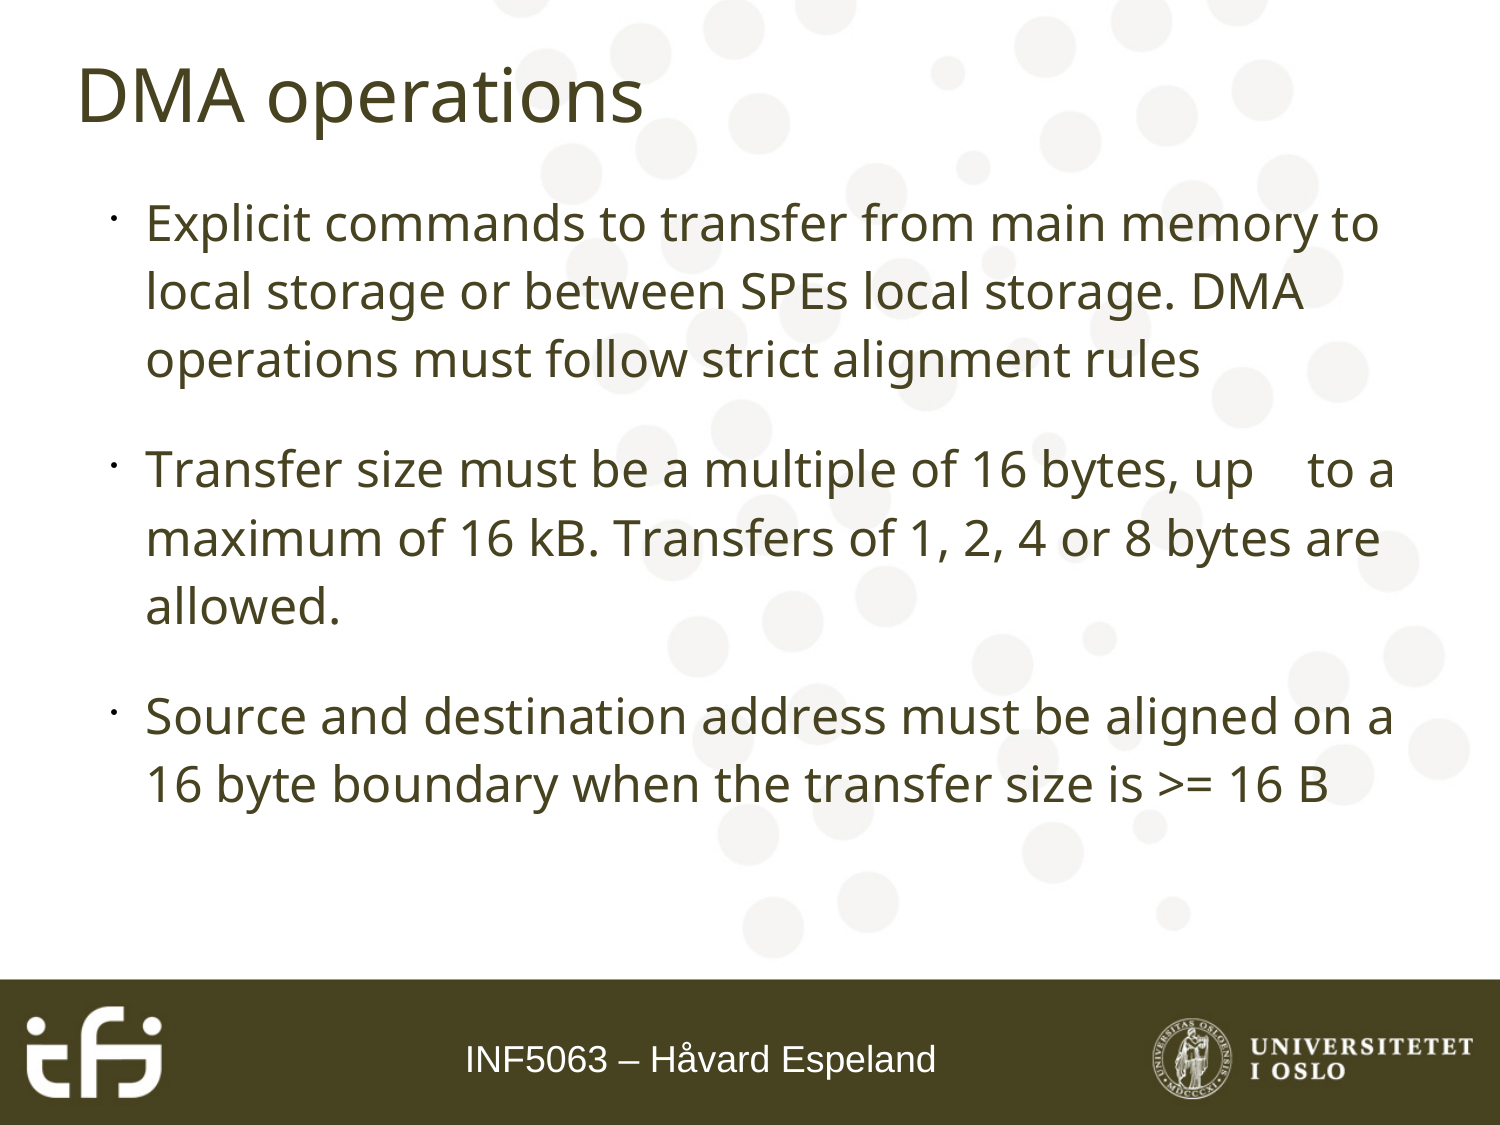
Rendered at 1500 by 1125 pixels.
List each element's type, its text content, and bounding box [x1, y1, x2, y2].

list Explicit commands to transfer from main memory to local storage or between SPEs local storage. DMA operations must follow strict alignment rules Transfer size must be a multiple of 16 bytes, up to a maximum of 16 kB. Transfers of 1, 2, 4 or 8 bytes are allowed. Source and destination address must be aligned on a 16 byte boundary when the transfer size is >= 16 B [75, 187, 1426, 796]
title DMA operations [75, 40, 1426, 146]
text_box [75, 796, 1426, 938]
picture [0, 0, 1500, 1125]
